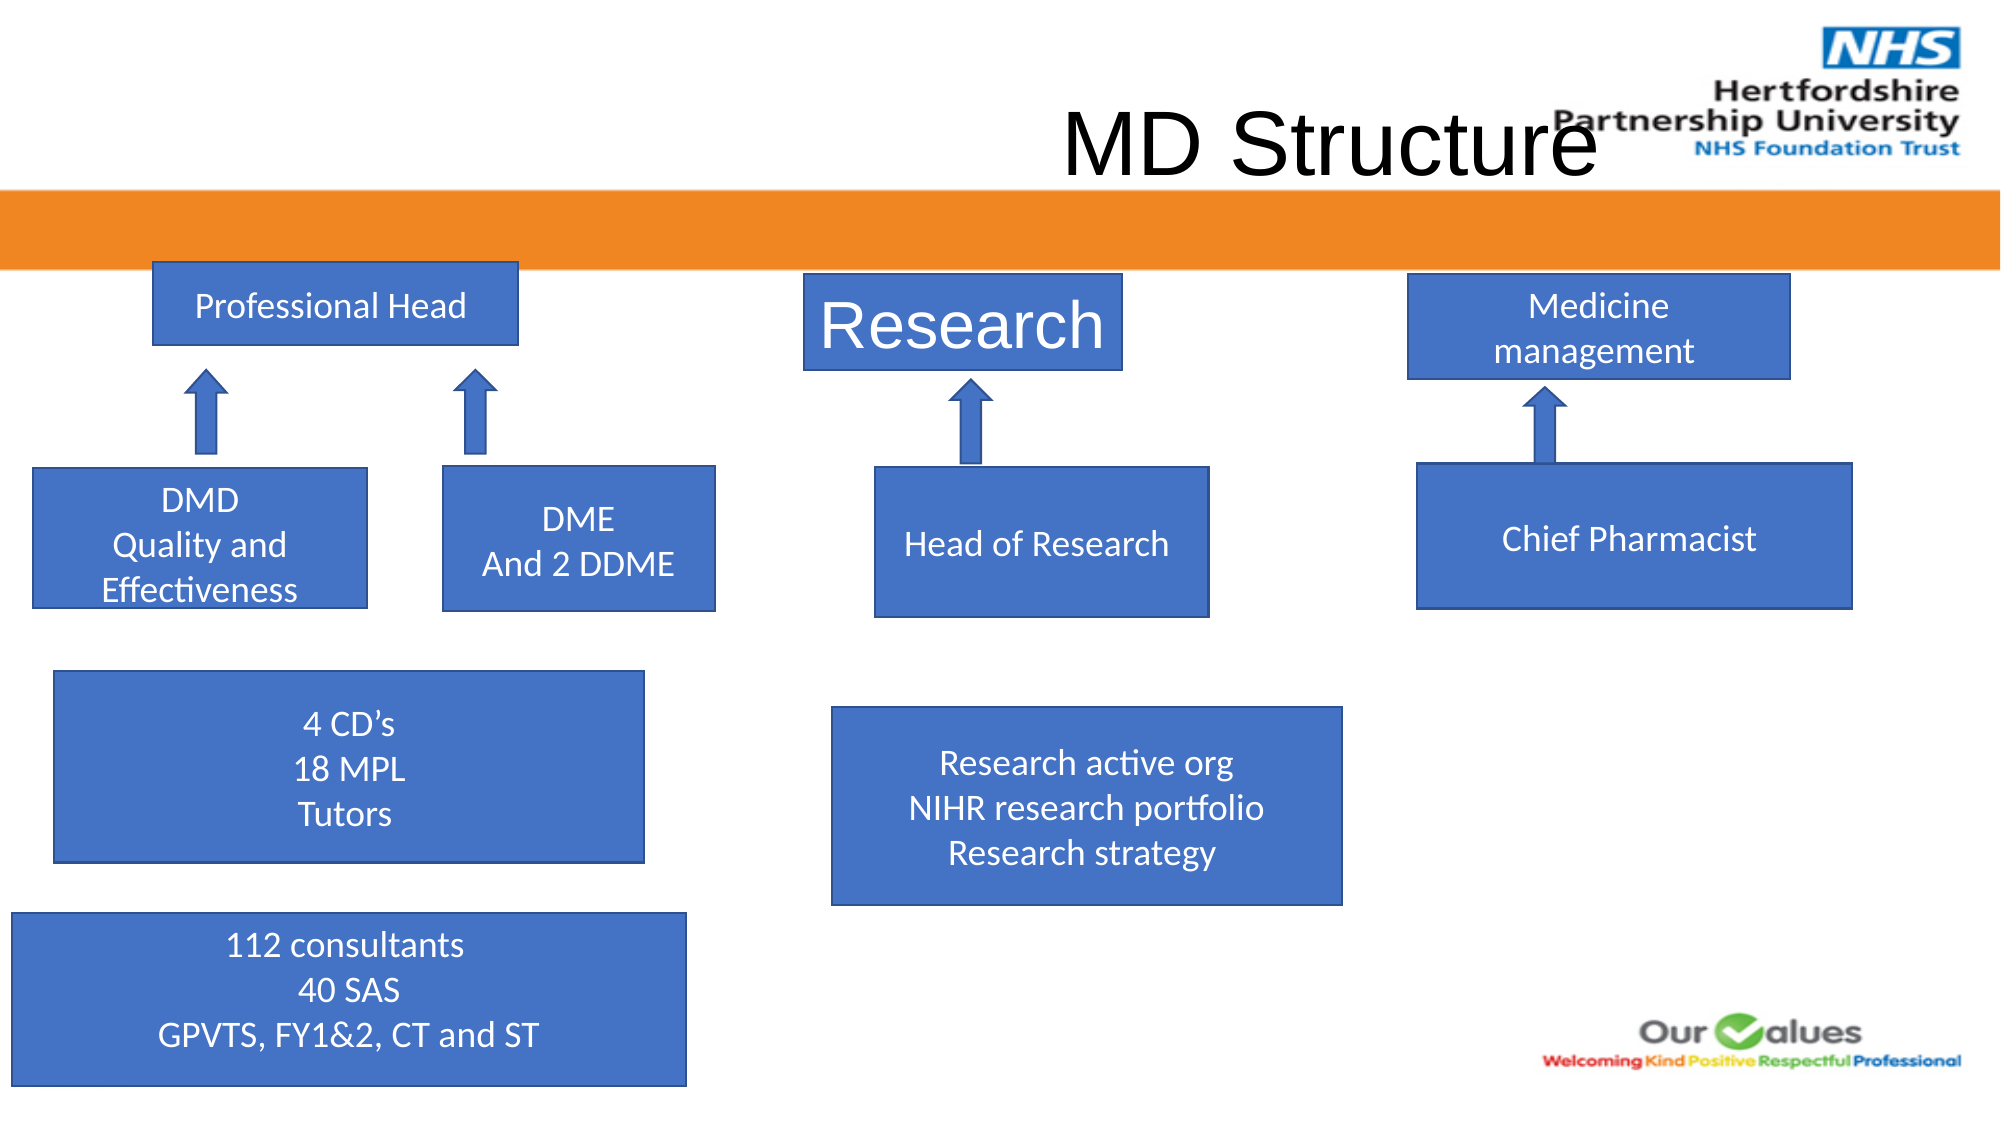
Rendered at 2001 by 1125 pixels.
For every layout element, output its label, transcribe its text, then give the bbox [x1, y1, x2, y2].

text_box 112 consultants 40 SAS GPVTS, FY1&2, CT and ST [12, 913, 686, 1086]
text_box Medicine management [1408, 274, 1790, 379]
text_box DMD Quality and Effectiveness [33, 468, 367, 608]
text_box Professional Head [153, 262, 518, 345]
list Research [803, 273, 1122, 370]
text_box [1524, 387, 1566, 464]
text_box Research active org NIHR research portfolio Research strategy [832, 707, 1342, 905]
text_box 4 CD’s 18 MPL Tutors [54, 671, 644, 863]
text_box [185, 369, 227, 454]
text_box [455, 369, 496, 454]
text_box DME And 2 DDME [443, 466, 715, 611]
text_box Head of Research [875, 467, 1209, 617]
text_box [950, 379, 992, 464]
title MD Structure [99, 45, 1900, 233]
text_box Chief Pharmacist [1417, 464, 1852, 609]
